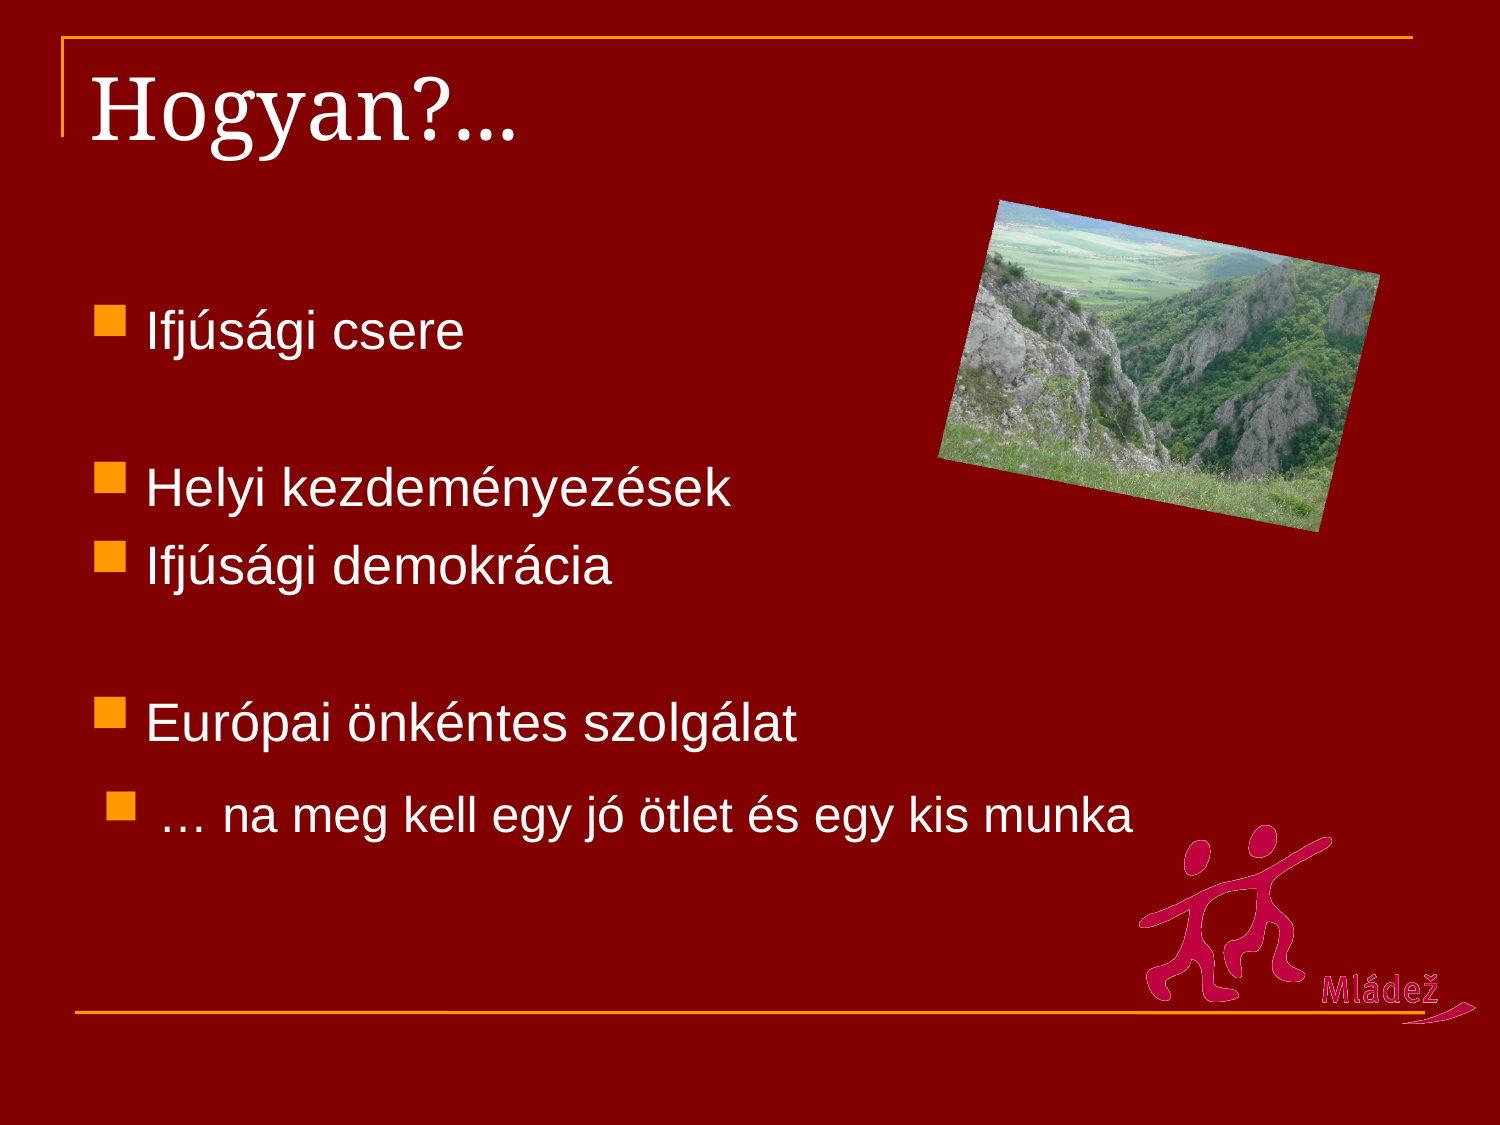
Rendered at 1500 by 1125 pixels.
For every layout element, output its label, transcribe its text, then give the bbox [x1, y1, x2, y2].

text_box Hogyan?... [75, 45, 1426, 233]
picture [1113, 799, 1500, 1028]
picture [937, 199, 1380, 532]
text_box … na meg kell egy jó ötlet és egy kis munka [87, 774, 1238, 886]
text_box Ifjúsági csere Helyi kezdeményezések Ifjúsági demokrácia Európai önkéntes szolgálat [75, 287, 1426, 826]
